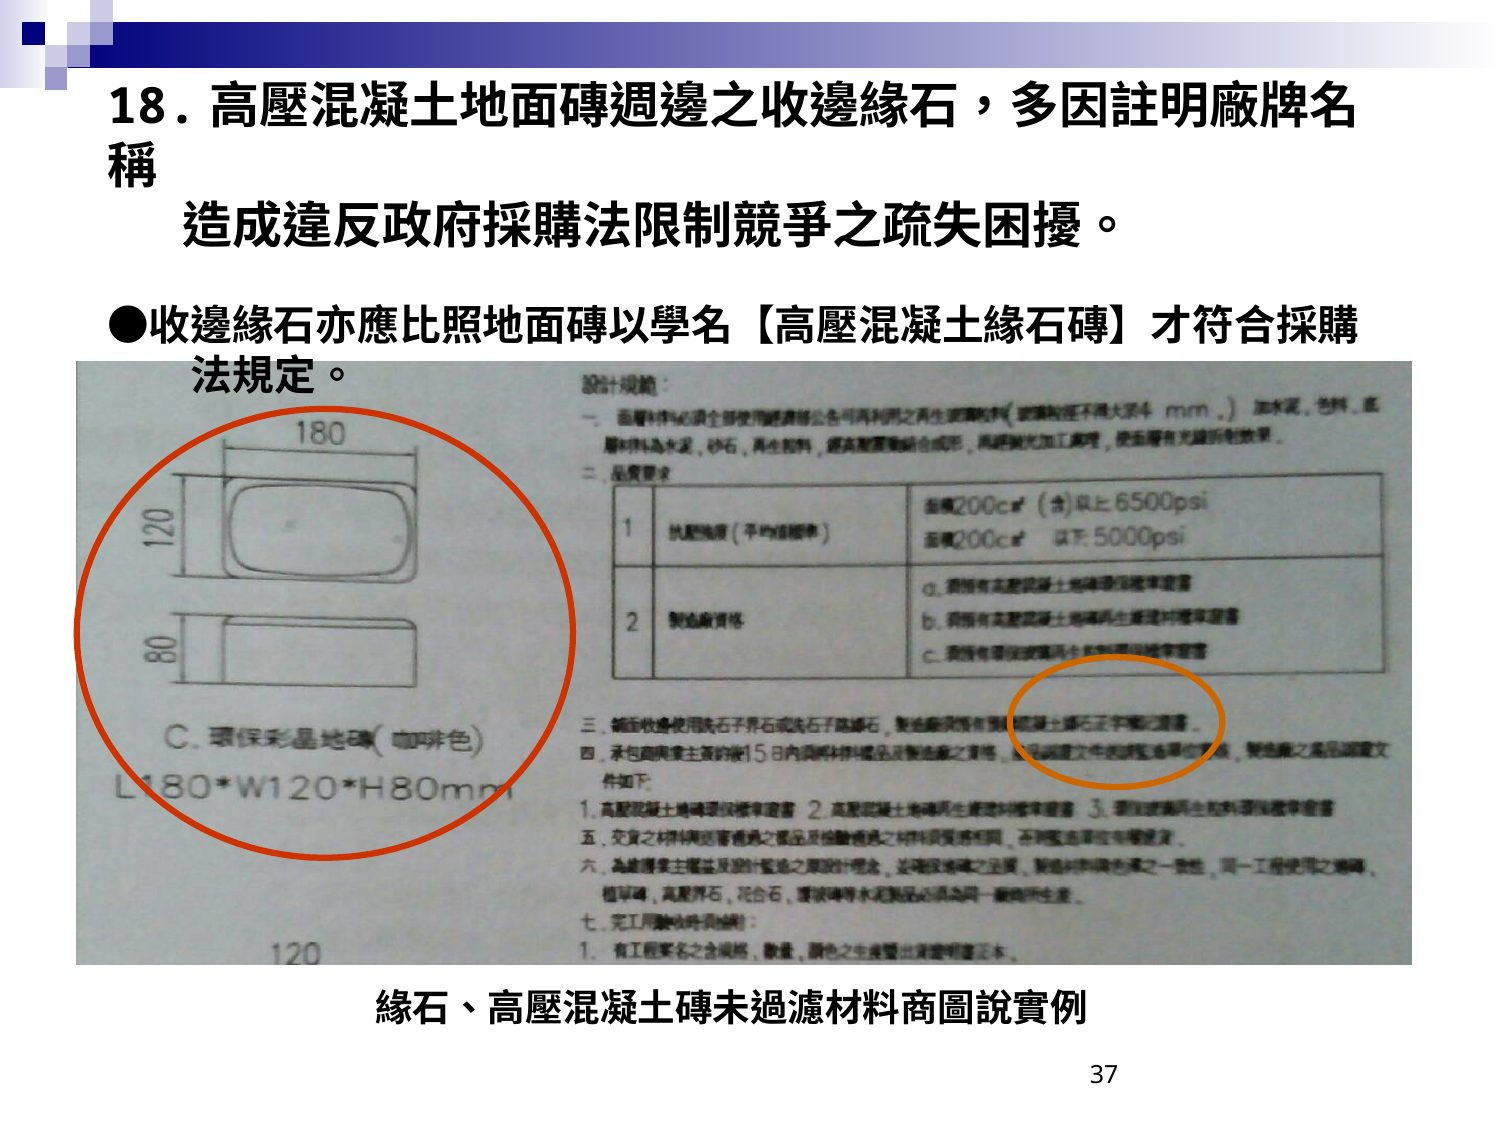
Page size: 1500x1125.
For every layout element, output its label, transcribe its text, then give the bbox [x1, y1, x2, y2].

picture [80, 496, 569, 854]
text_box 18.高壓混凝土地面磚週邊之收邊緣石，多因註明廠牌名稱 造成違反政府採購法限制競爭之疏失困擾。 ●收邊緣石亦應比照地面磚以學名【高壓混凝土緣石磚】才符合採購 法規定。 [92, 66, 1408, 496]
picture [76, 361, 1412, 965]
picture [76, 361, 123, 596]
text_box [1074, 1025, 1426, 1101]
text_box 緣石、高壓混凝土磚未過濾材料商圖說實例 [360, 976, 1163, 1036]
